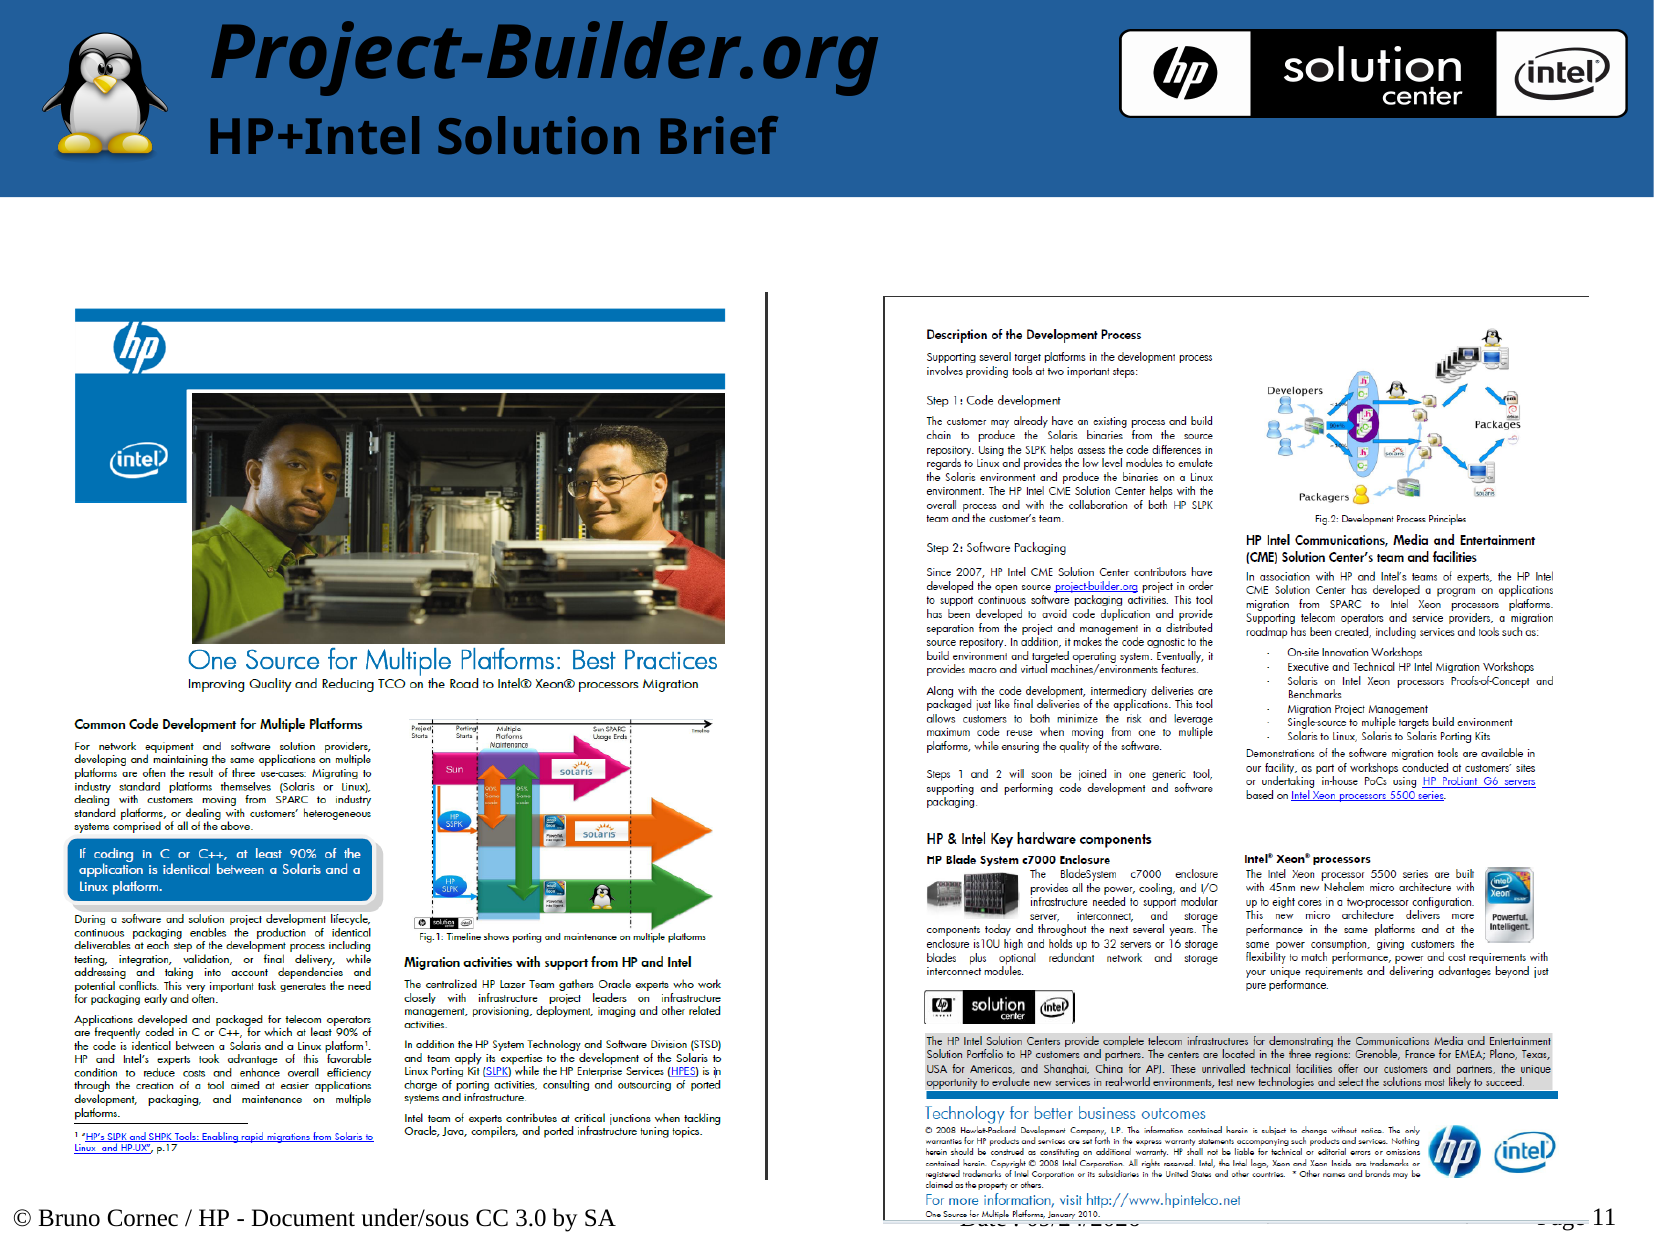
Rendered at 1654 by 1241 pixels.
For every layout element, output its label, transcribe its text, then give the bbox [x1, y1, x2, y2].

picture [42, 29, 168, 167]
picture [31, 292, 768, 1180]
picture [883, 296, 1589, 1224]
picture [1119, 29, 1628, 118]
title HP+Intel Solution Brief [206, 56, 1121, 218]
